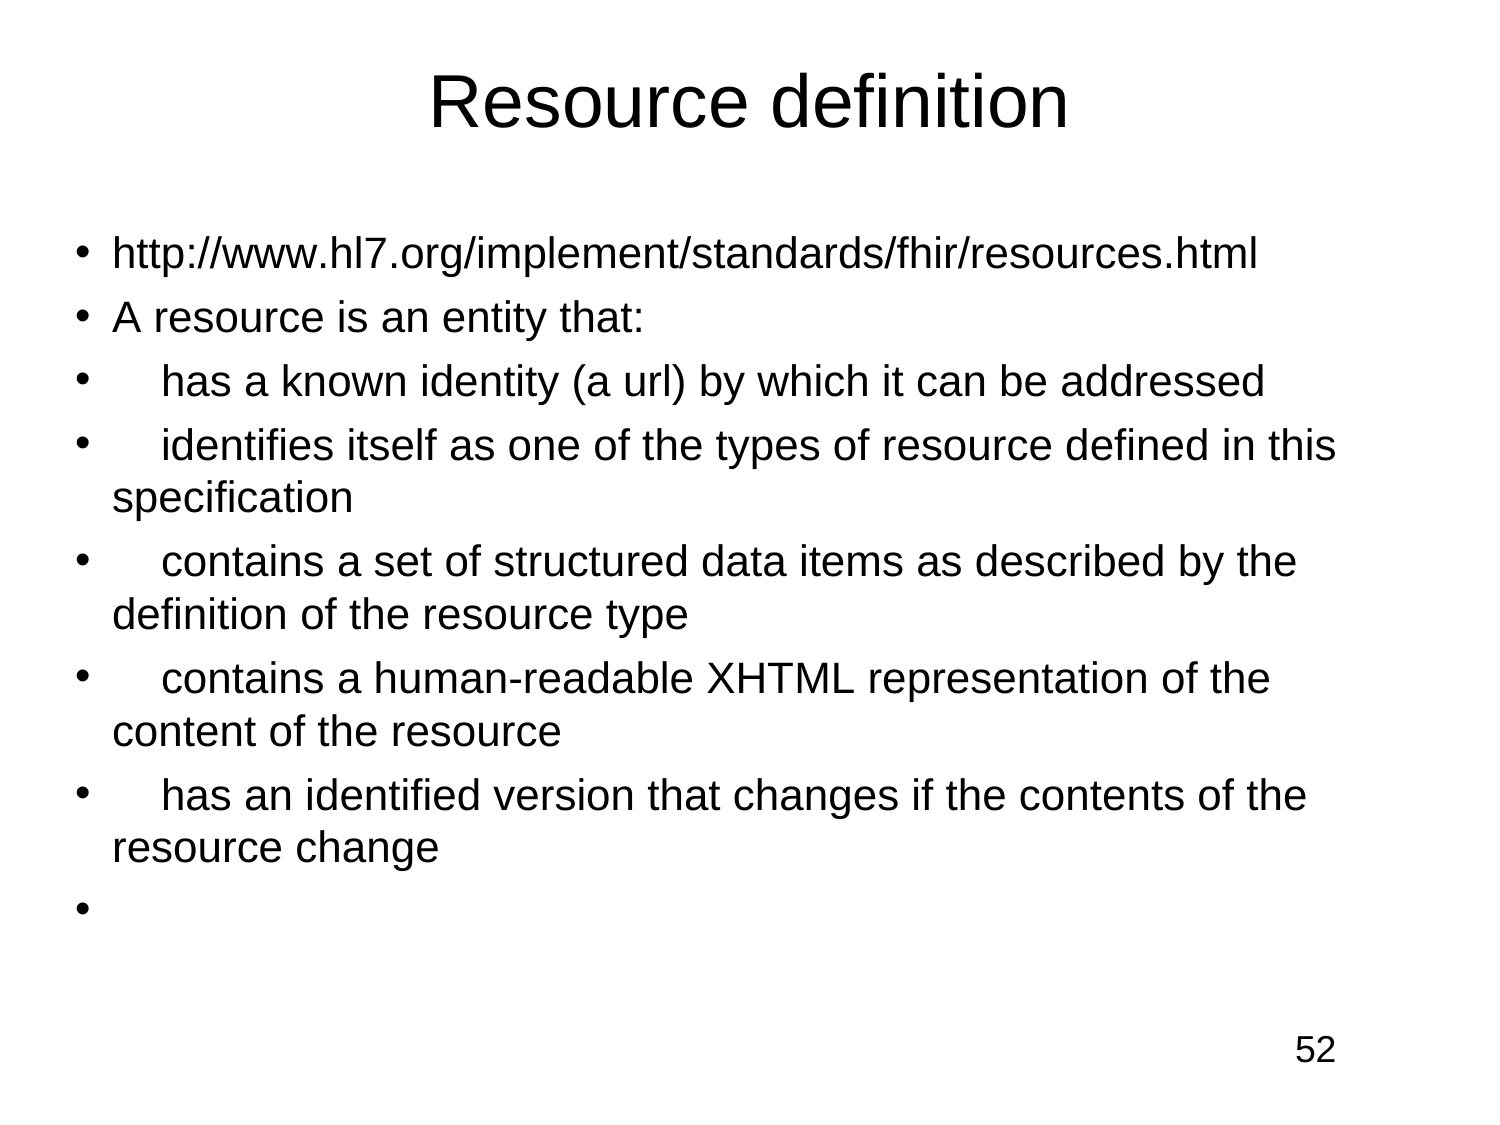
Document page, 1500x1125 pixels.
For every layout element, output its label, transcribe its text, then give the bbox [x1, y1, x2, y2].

list http://www.hl7.org/implement/standards/fhir/resources.html A resource is an entity that: has a known identity (a url) by which it can be addressed identifies itself as one of the types of resource defined in this specification contains a set of structured data items as described by the definition of the resource type contains a human-readable XHTML representation of the content of the resource has an identified version that changes if the contents of the resource change [75, 224, 1426, 878]
title Resource definition [75, 3, 1425, 192]
